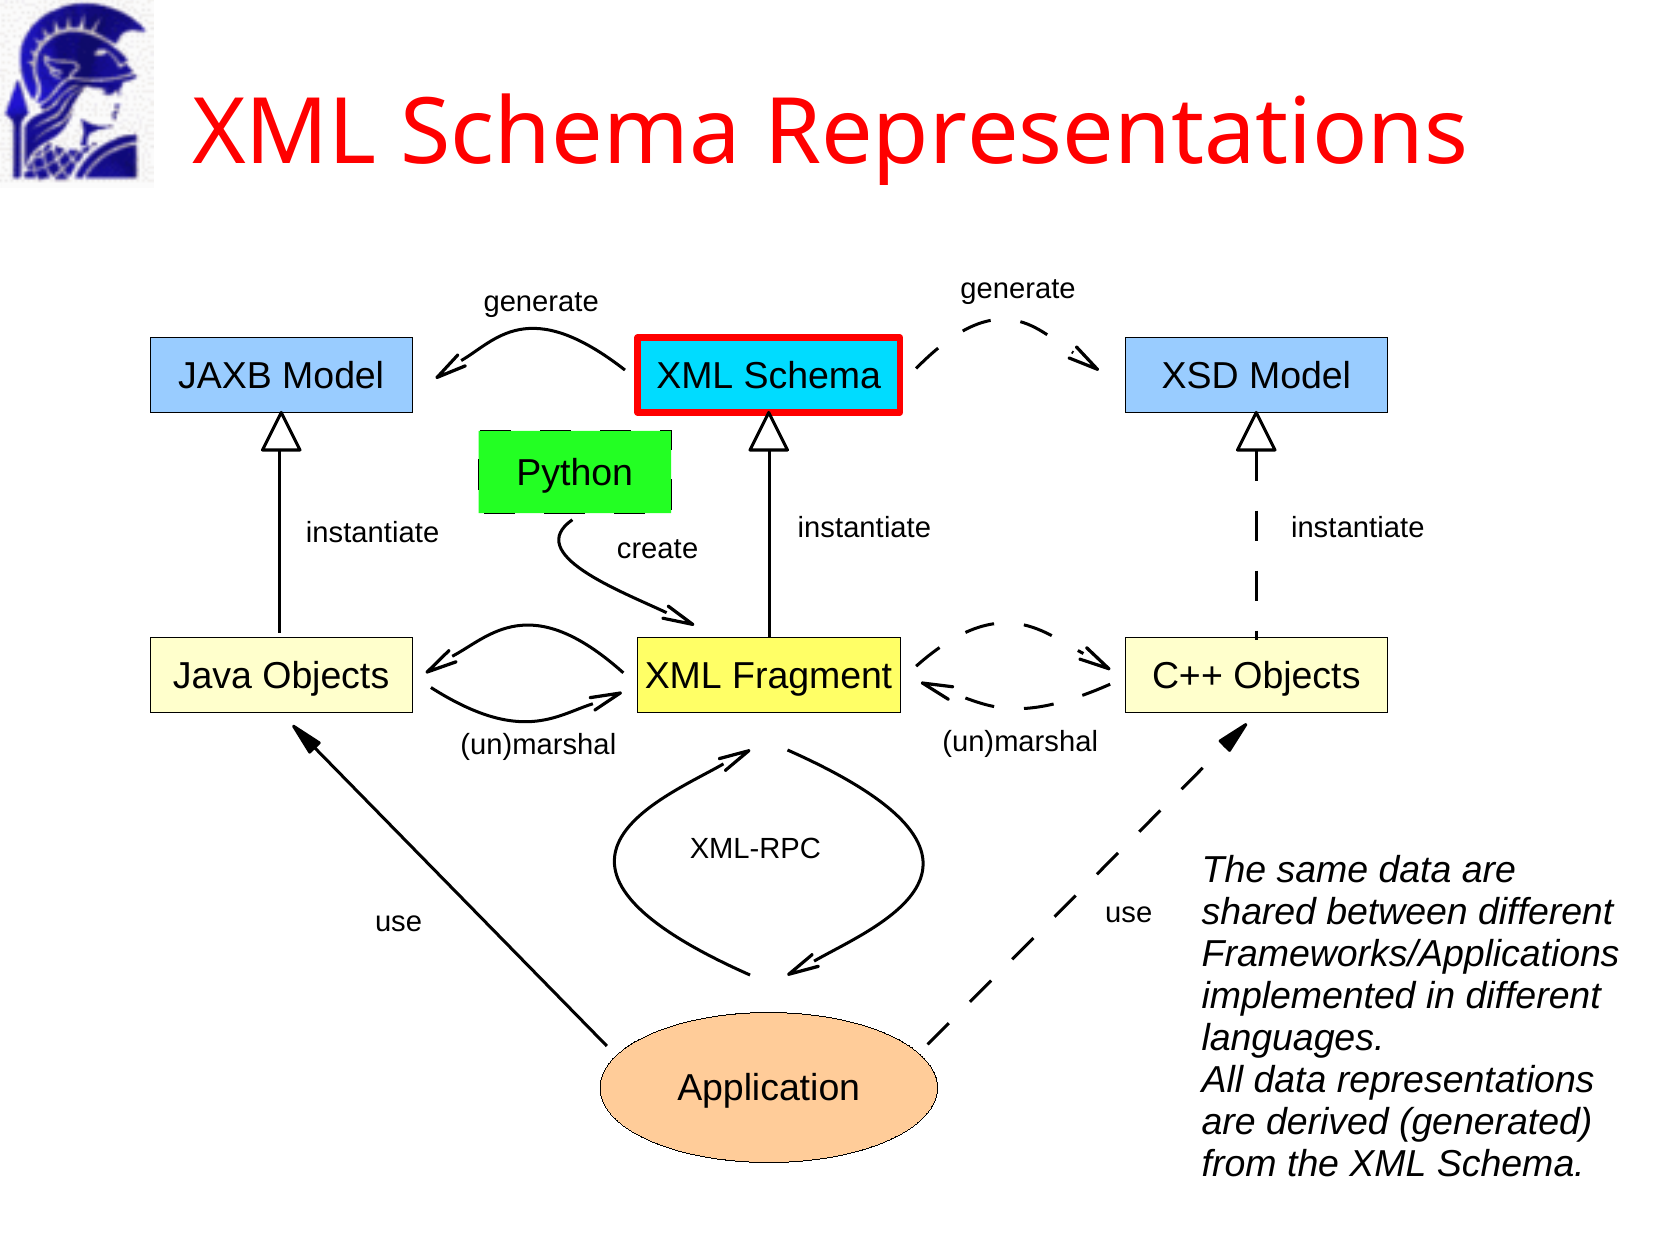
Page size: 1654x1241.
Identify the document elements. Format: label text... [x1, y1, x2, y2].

text_box create [602, 524, 712, 573]
text_box Python [478, 430, 672, 514]
text_box (un)marshal [927, 717, 1110, 765]
text_box instantiate [782, 503, 944, 551]
text_box Java Objects [150, 637, 413, 713]
text_box instantiate [1276, 503, 1437, 551]
text_box The same data are shared between different Frameworks/Applications implemented in different languages. All data representations are derived (generated) from the XML Schema. [1186, 841, 1654, 1237]
text_box [1237, 412, 1276, 451]
text_box instantiate [291, 508, 452, 556]
text_box C++ Objects [1125, 637, 1388, 713]
text_box generate [945, 264, 1089, 313]
picture [0, 0, 154, 188]
text_box use [360, 898, 436, 946]
text_box [749, 412, 788, 451]
text_box XML Fragment [637, 637, 901, 713]
text_box XML-RPC [675, 825, 834, 873]
text_box [262, 412, 301, 451]
text_box JAXB Model [150, 337, 413, 413]
text_box generate [468, 277, 612, 326]
text_box (un)marshal [445, 720, 628, 769]
title XML Schema Representations [86, 24, 1575, 232]
text_box Application [600, 1012, 938, 1163]
text_box use [1090, 888, 1167, 936]
text_box XML Schema [637, 337, 901, 413]
text_box XSD Model [1125, 337, 1388, 413]
